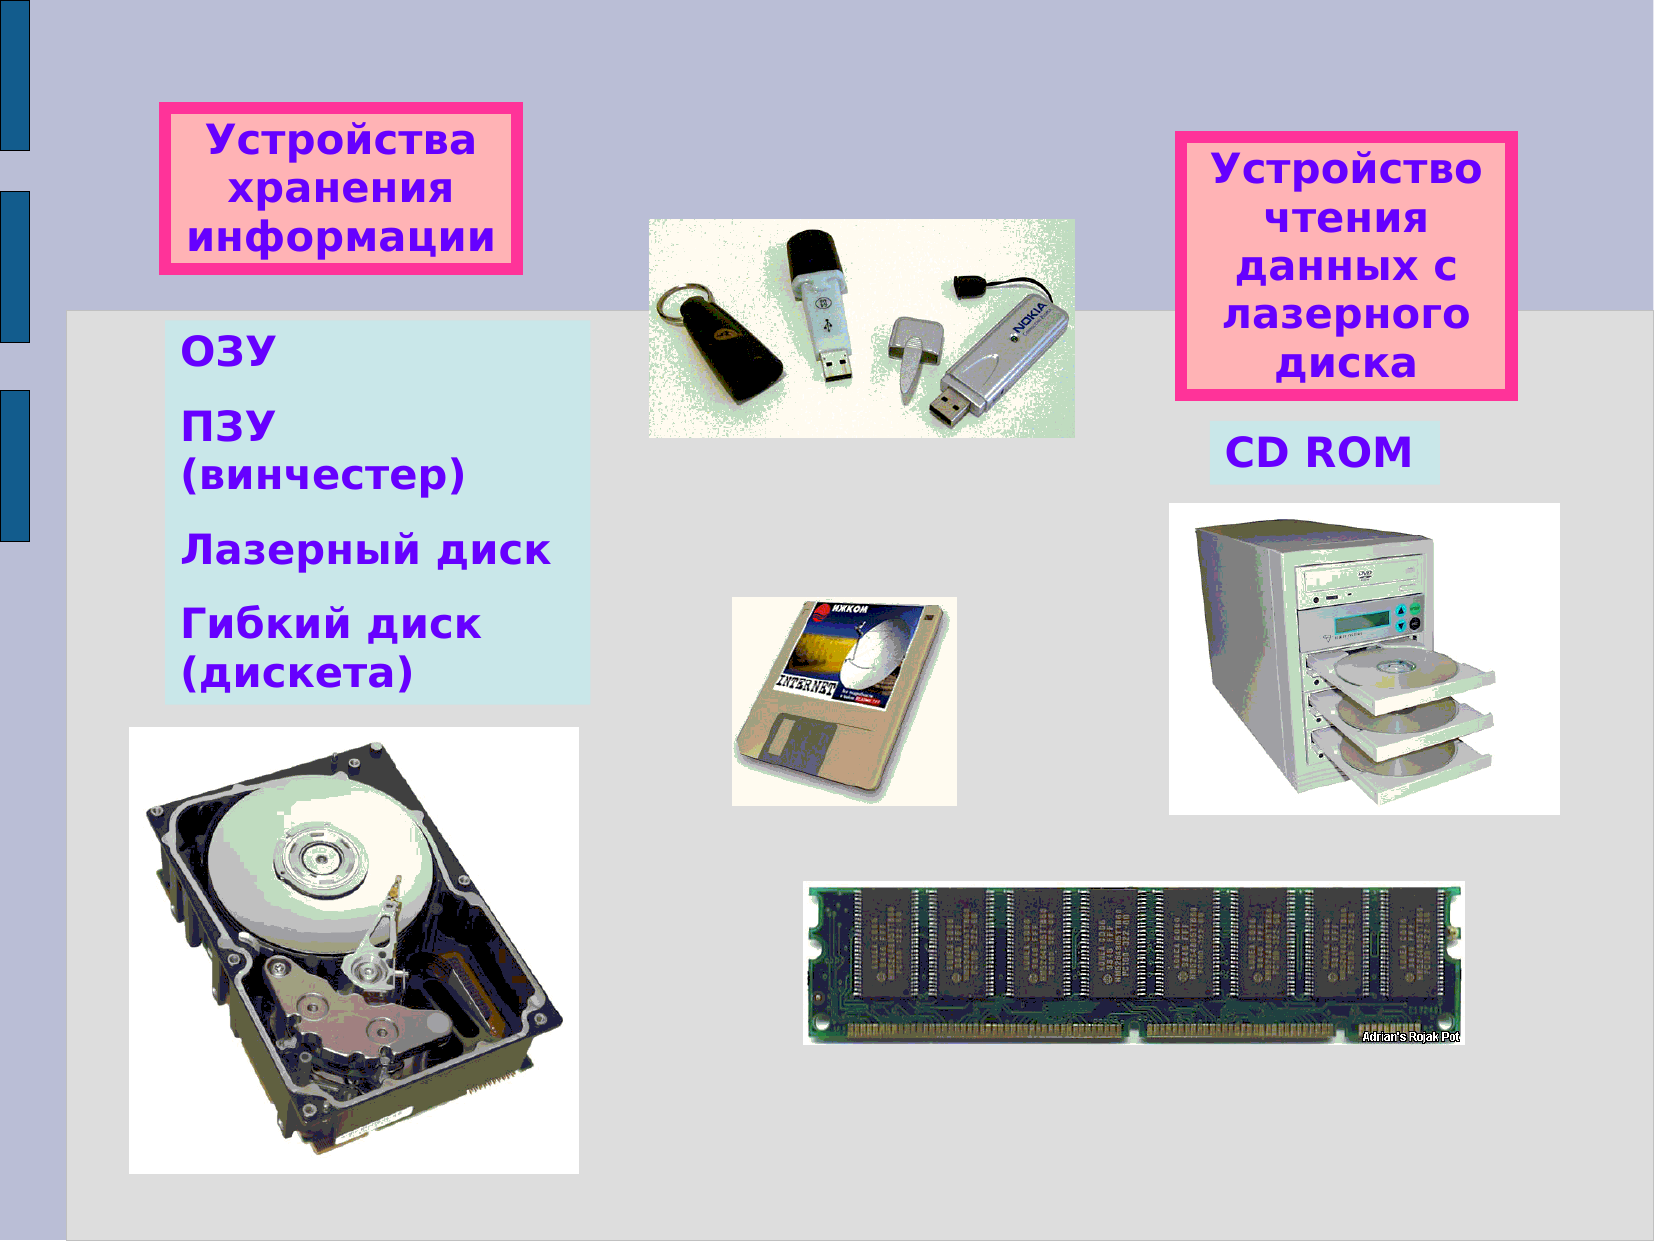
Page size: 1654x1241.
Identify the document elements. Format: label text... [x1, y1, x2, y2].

picture [129, 727, 579, 1174]
picture [649, 219, 1075, 438]
text_box Устройства хранения информации [165, 107, 518, 269]
picture [1169, 503, 1560, 815]
picture [803, 881, 1465, 1045]
text_box Устройство чтения данных с лазерного диска [1181, 137, 1512, 396]
picture [732, 597, 957, 806]
text_box CD ROM [1209, 420, 1440, 485]
text_box ОЗУ ПЗУ (винчестер) Лазерный диск Гибкий диск (дискета) [165, 320, 591, 705]
